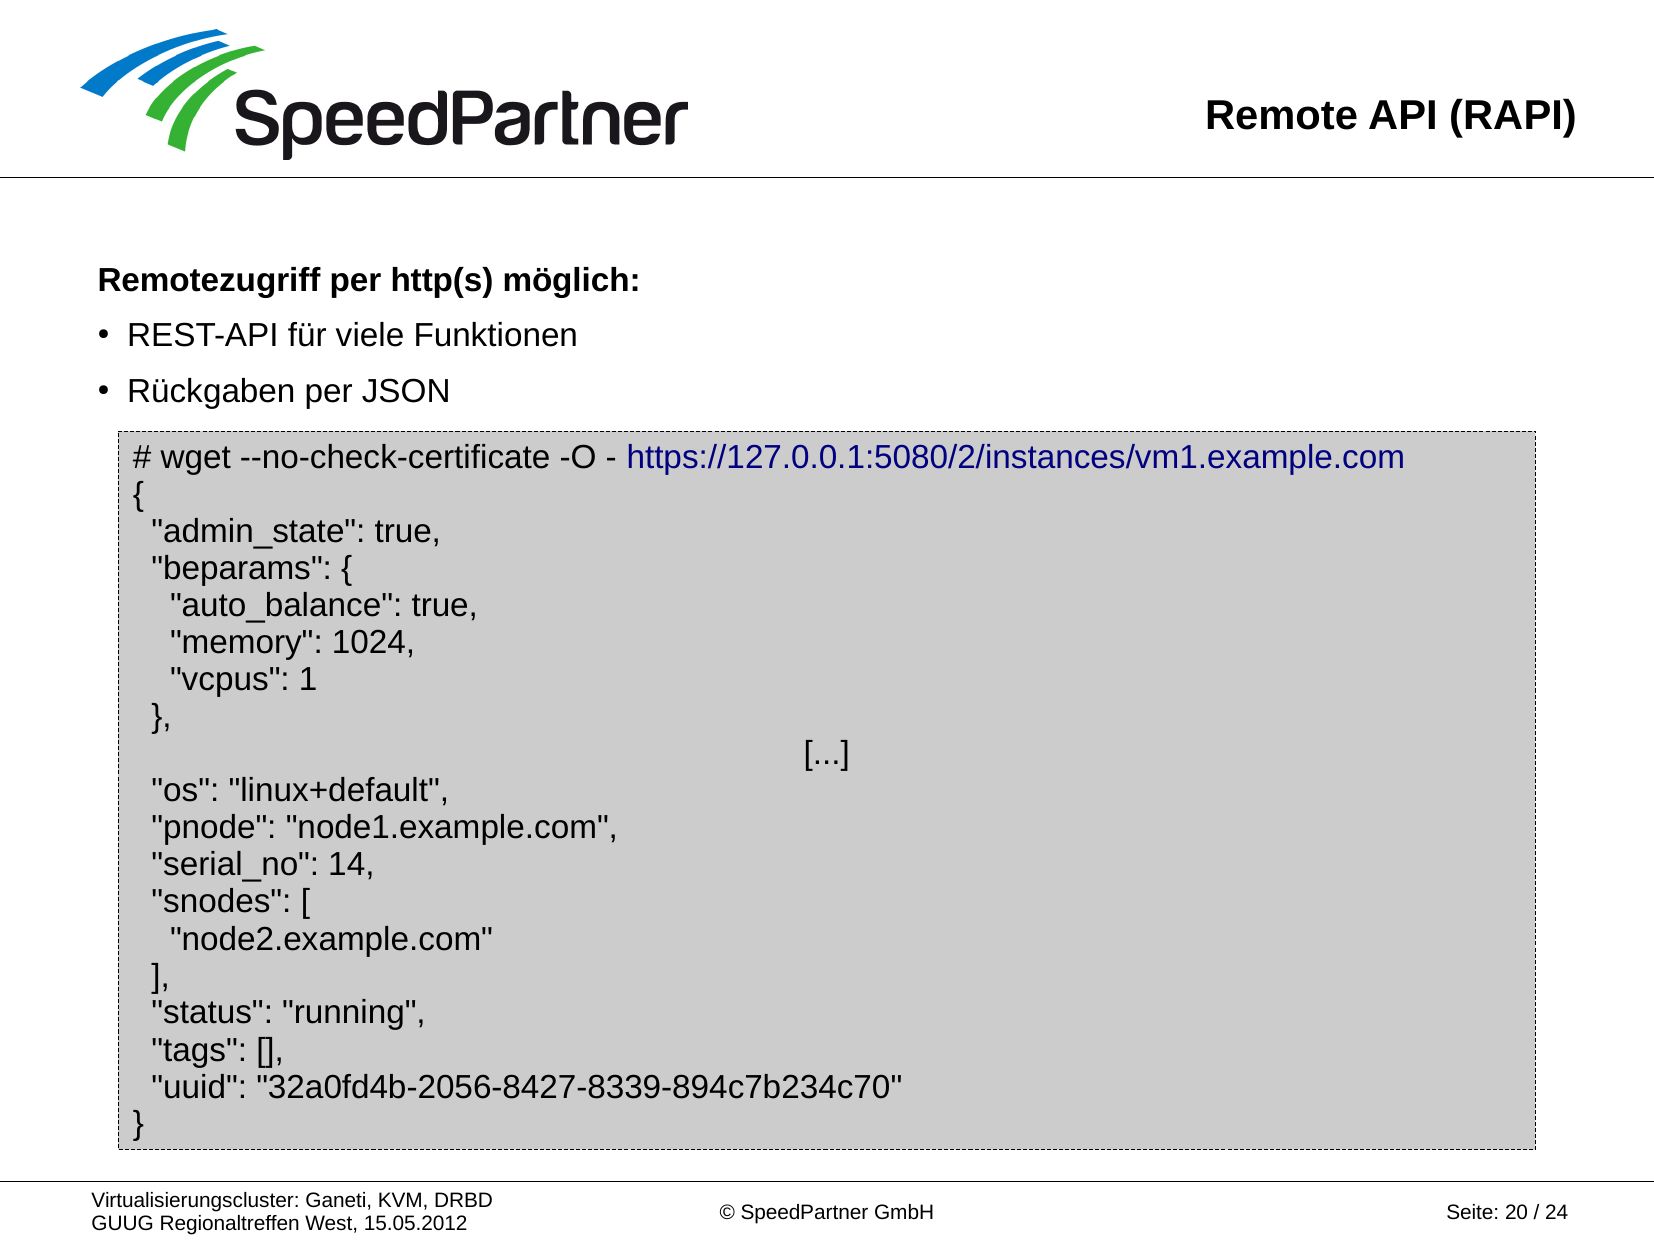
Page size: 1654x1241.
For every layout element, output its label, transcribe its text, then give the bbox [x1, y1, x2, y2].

title Remote API (RAPI) [590, 70, 1577, 160]
text_box Remotezugriff per http(s) möglich: REST-API für viele Funktionen Rückgaben per JSON [82, 254, 1565, 1177]
picture [80, 29, 688, 160]
text_box # wget --no-check-certificate -O - https://127.0.0.1:5080/2/instances/vm1.example.com { "admin_state": true, "beparams": { "auto_balance": true, "memory": 1024, "vcpus": 1 }, [...] "os": "linux+default", "pnode": "node1.example.com", "serial_no": 14, "snodes": [ "node2.example.com" ], "status": "running", "tags": [], "uuid": "32a0fd4b-2056-8427-8339-894c7b234c70" } [118, 431, 1536, 1150]
